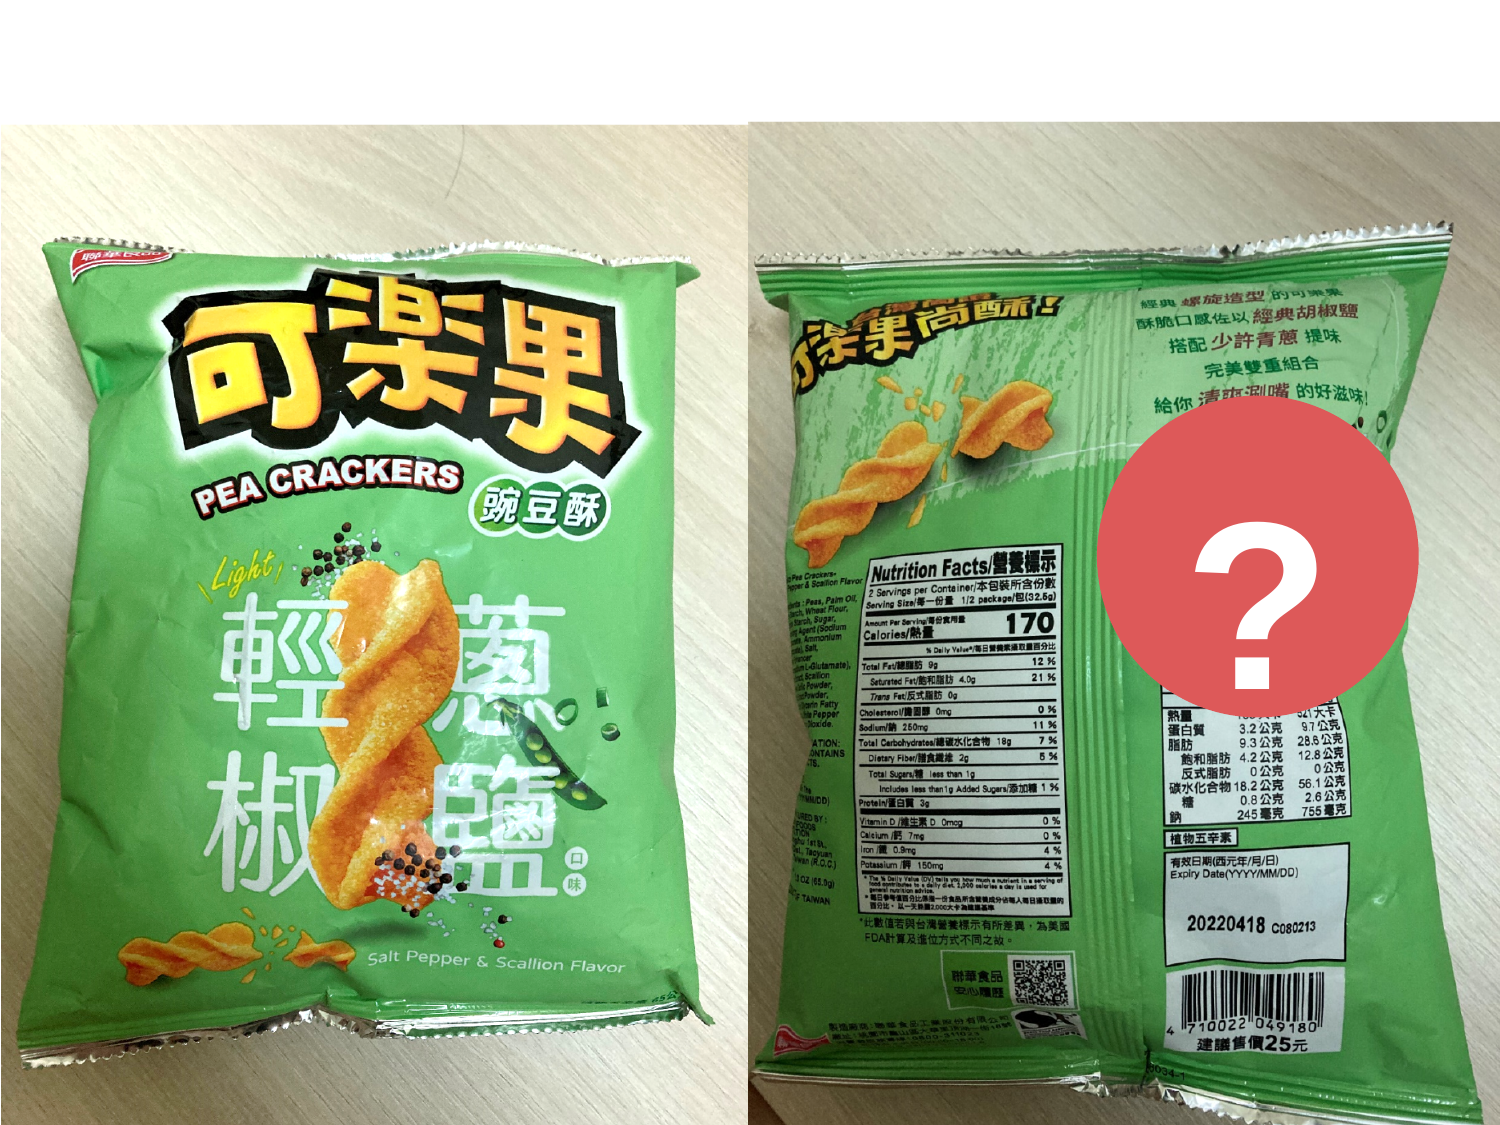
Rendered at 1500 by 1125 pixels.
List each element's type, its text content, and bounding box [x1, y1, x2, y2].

text_box ? [1096, 395, 1419, 718]
picture [0, 121, 1500, 1125]
